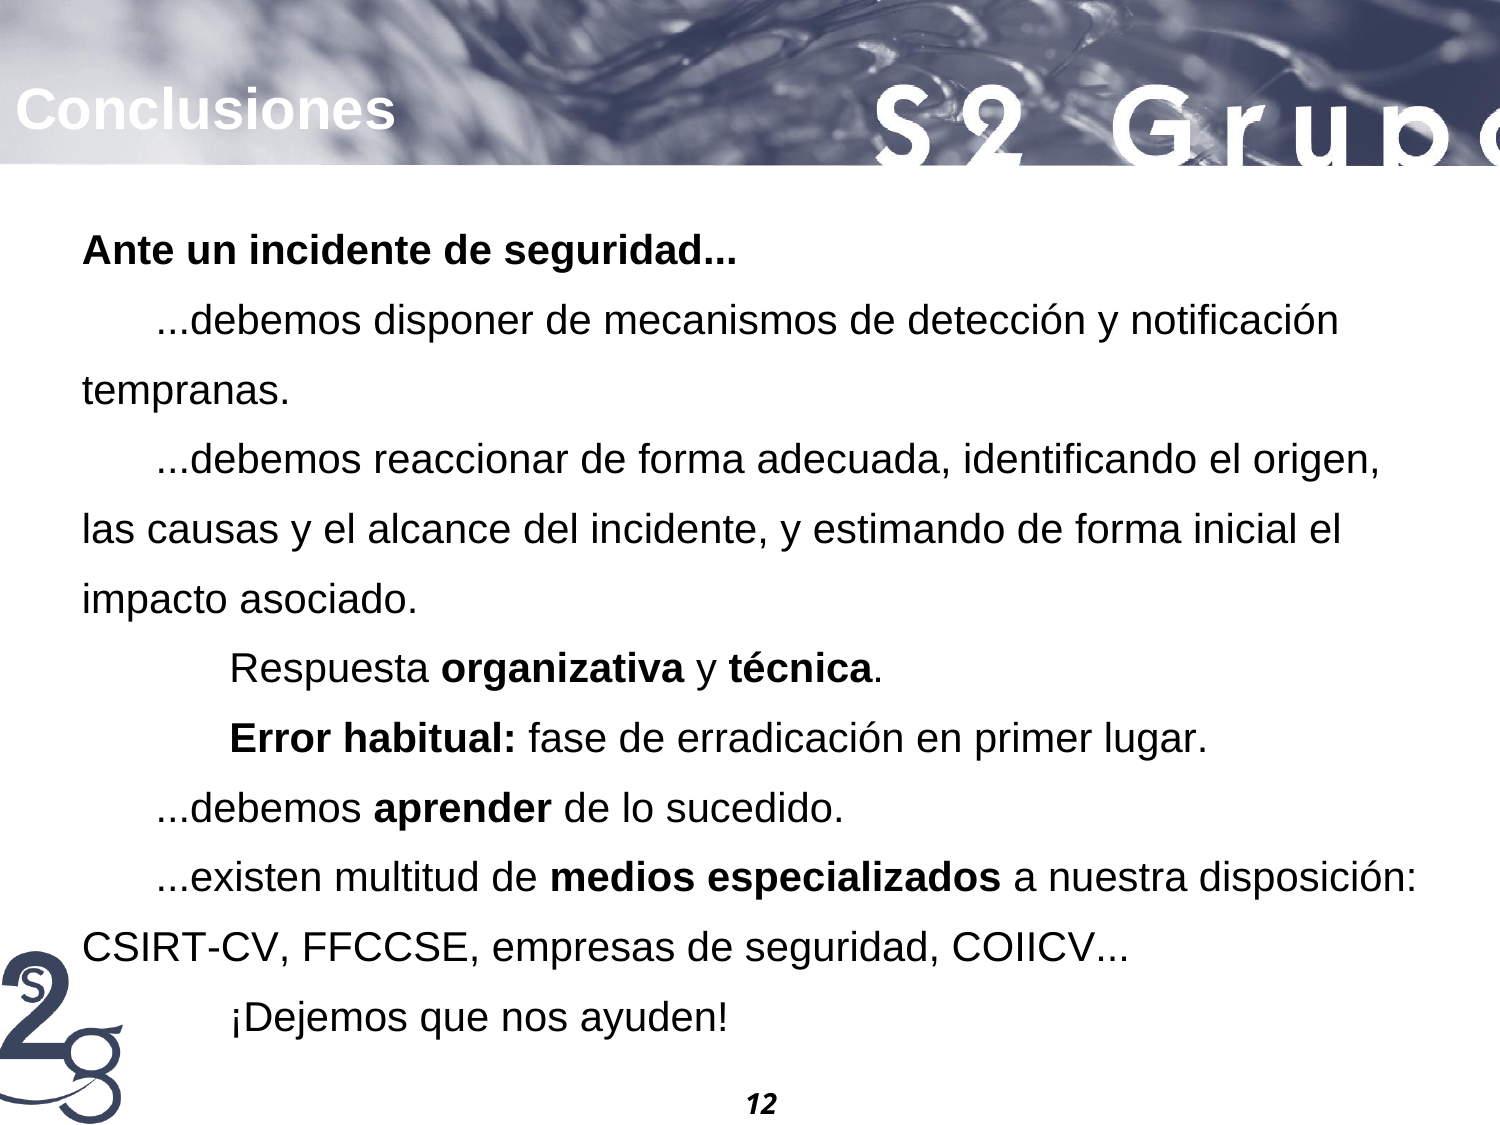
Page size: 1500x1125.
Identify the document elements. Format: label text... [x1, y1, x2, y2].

picture [0, 951, 125, 1125]
text_box Conclusiones [0, 0, 827, 149]
text_box Ante un incidente de seguridad... ...debemos disponer de mecanismos de detección y notificación tempranas. ...debemos reaccionar de forma adecuada, identificando el origen, las causas y el alcance del incidente, y estimando de forma inicial el impacto asociado. Respuesta organizativa y técnica. Error habitual: fase de erradicación en primer lugar. ...debemos aprender de lo sucedido. ...existen multitud de medios especializados a nuestra disposición: CSIRT-CV, FFCCSE, empresas de seguridad, COIICV... ¡Dejemos que nos ayuden! [67, 168, 1433, 1118]
picture [0, 0, 1500, 166]
